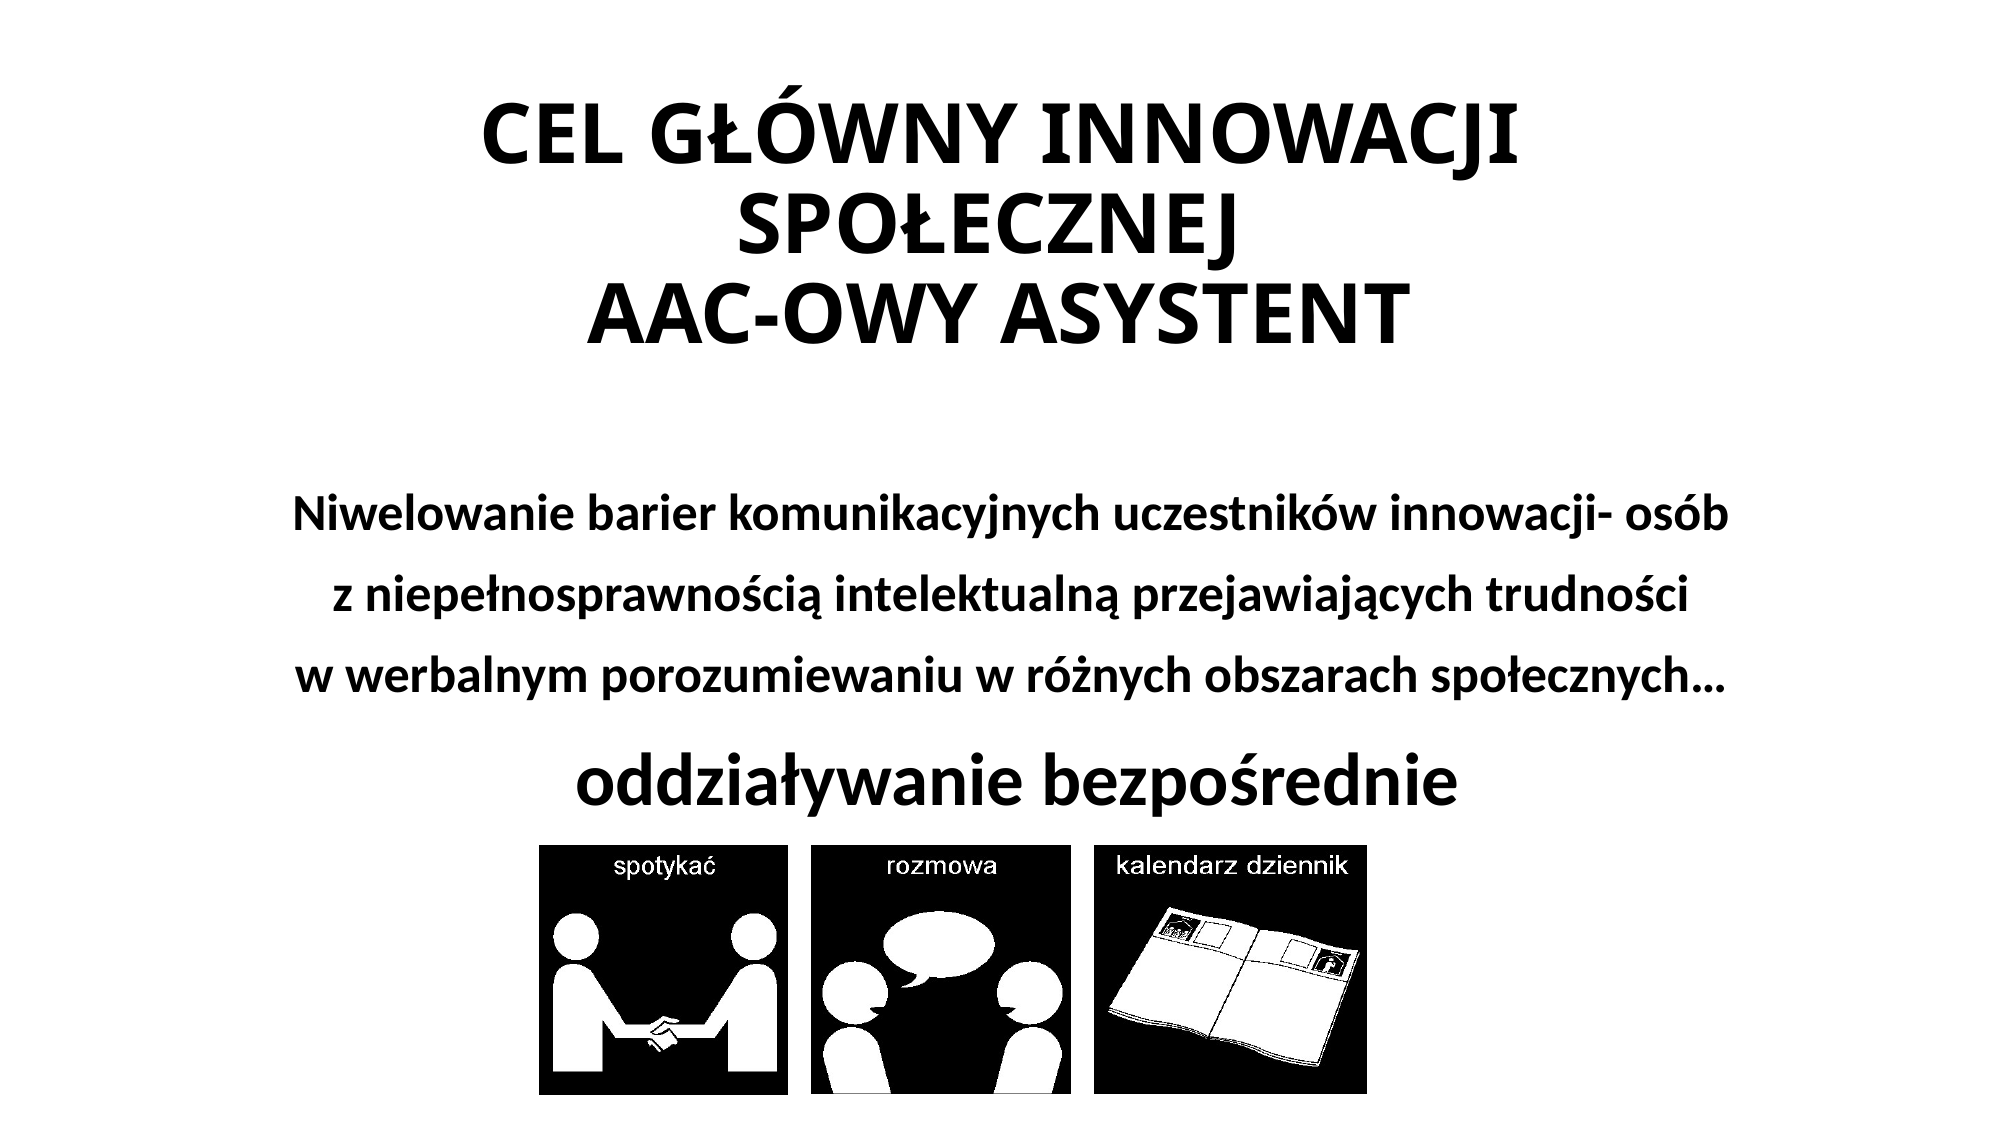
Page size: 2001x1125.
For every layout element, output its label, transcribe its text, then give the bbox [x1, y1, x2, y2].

title CEL GŁÓWNY INNOWACJI SPOŁECZNEJ AAC-OWY ASYSTENT [249, 62, 1750, 370]
subtitle Niwelowanie barier komunikacyjnych uczestników innowacji- osób z niepełnosprawnością intelektualną przejawiających trudności w werbalnym porozumiewaniu w różnych obszarach społecznych… oddziaływanie bezpośrednie [267, 452, 1768, 924]
picture [1094, 846, 1367, 1095]
picture [539, 846, 788, 1095]
picture [811, 846, 1071, 1095]
